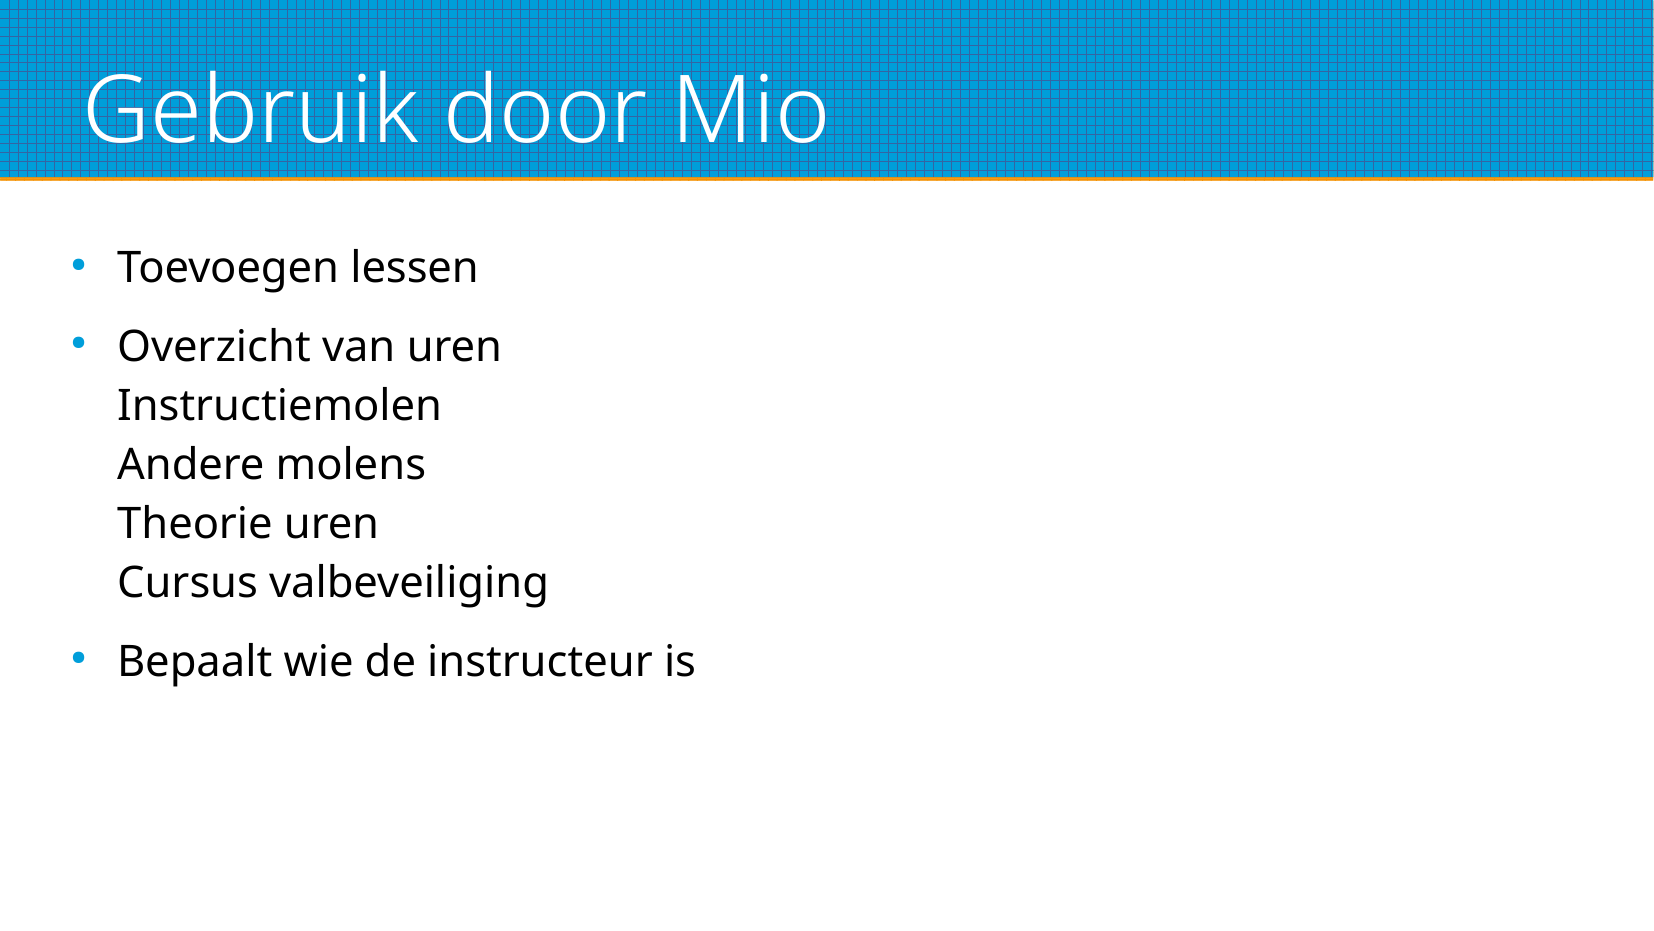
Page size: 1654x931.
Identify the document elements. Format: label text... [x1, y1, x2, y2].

list Toevoegen lessen Overzicht van uren Instructiemolen Andere molens Theorie uren Cursus valbeveiliging Bepaalt wie de instructeur is [55, 236, 1536, 811]
title Gebruik door Mio [82, 14, 1571, 171]
